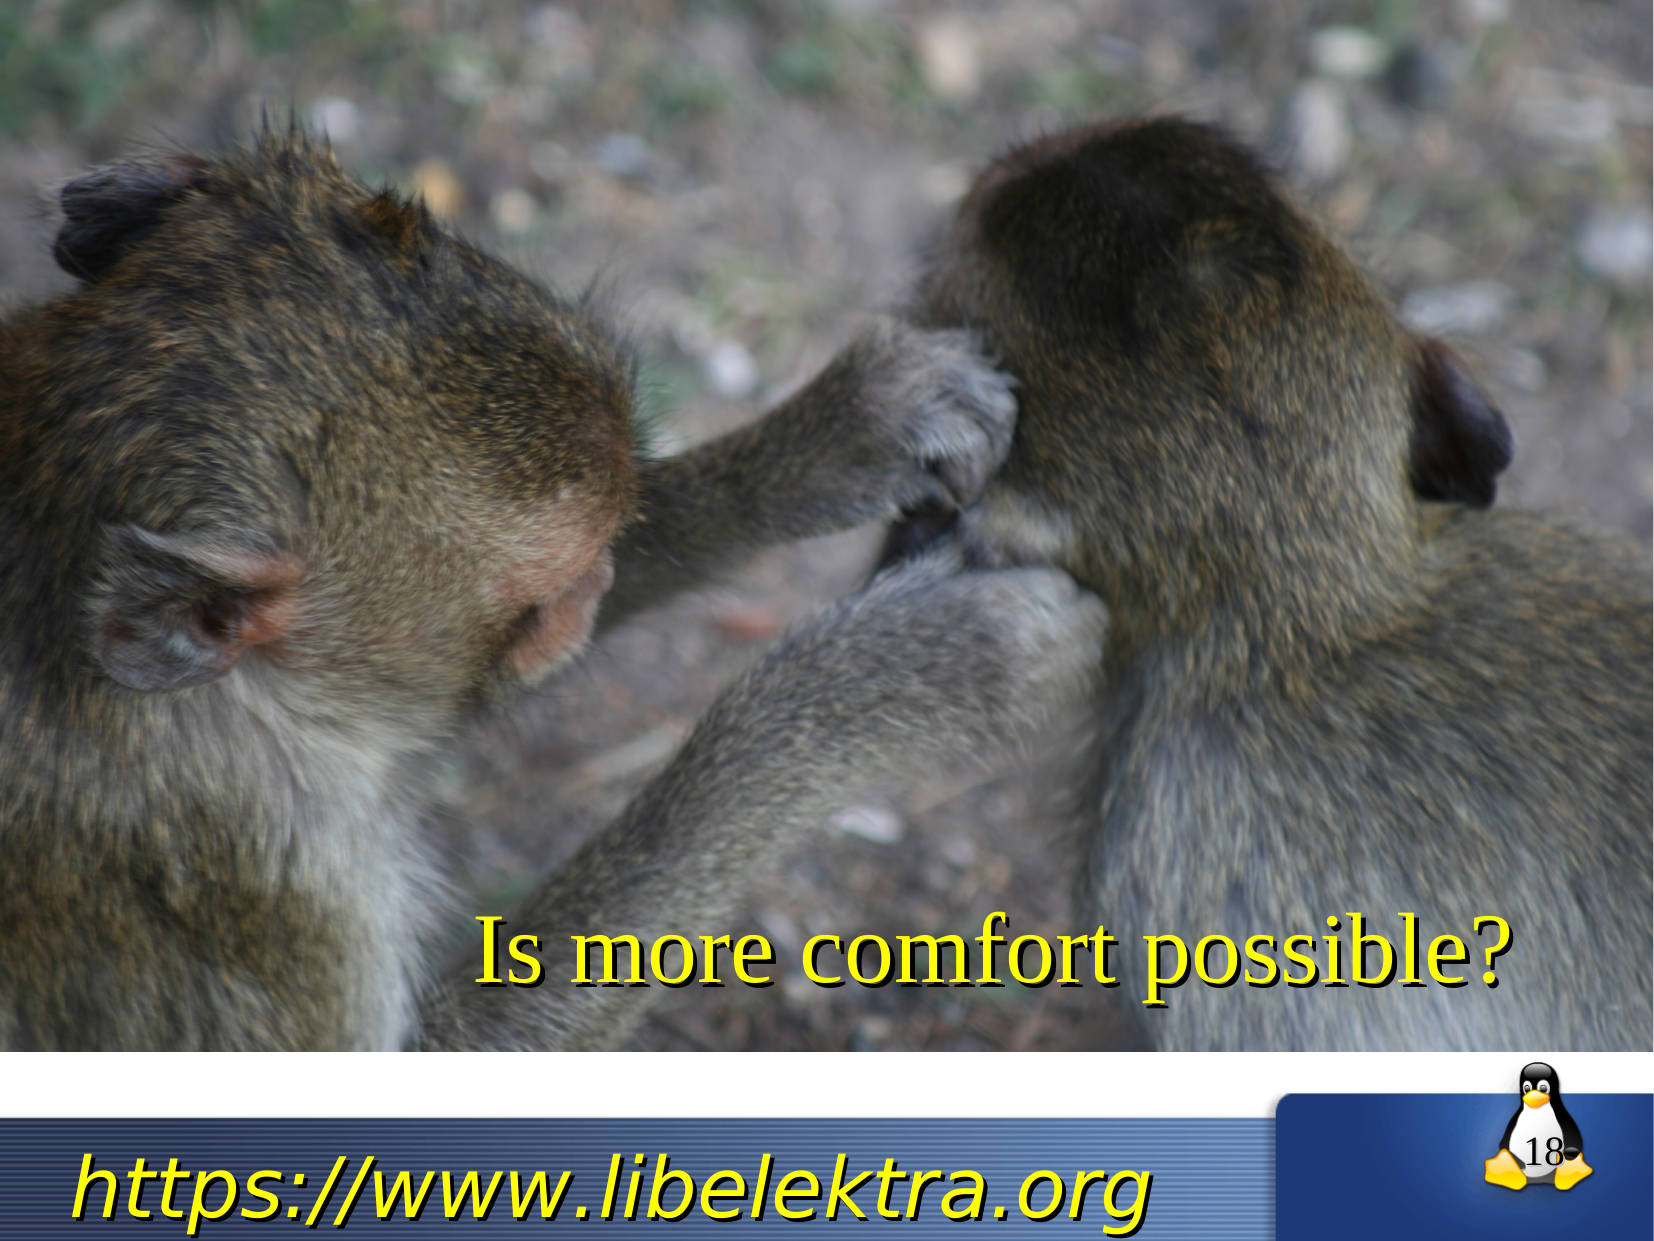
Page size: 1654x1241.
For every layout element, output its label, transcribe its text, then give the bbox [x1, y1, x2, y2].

text_box Is more comfort possible? [472, 885, 1617, 1010]
text_box <Foliennummer> [1248, 1122, 1566, 1178]
picture [0, 1061, 1654, 1241]
picture [0, 0, 1654, 1052]
